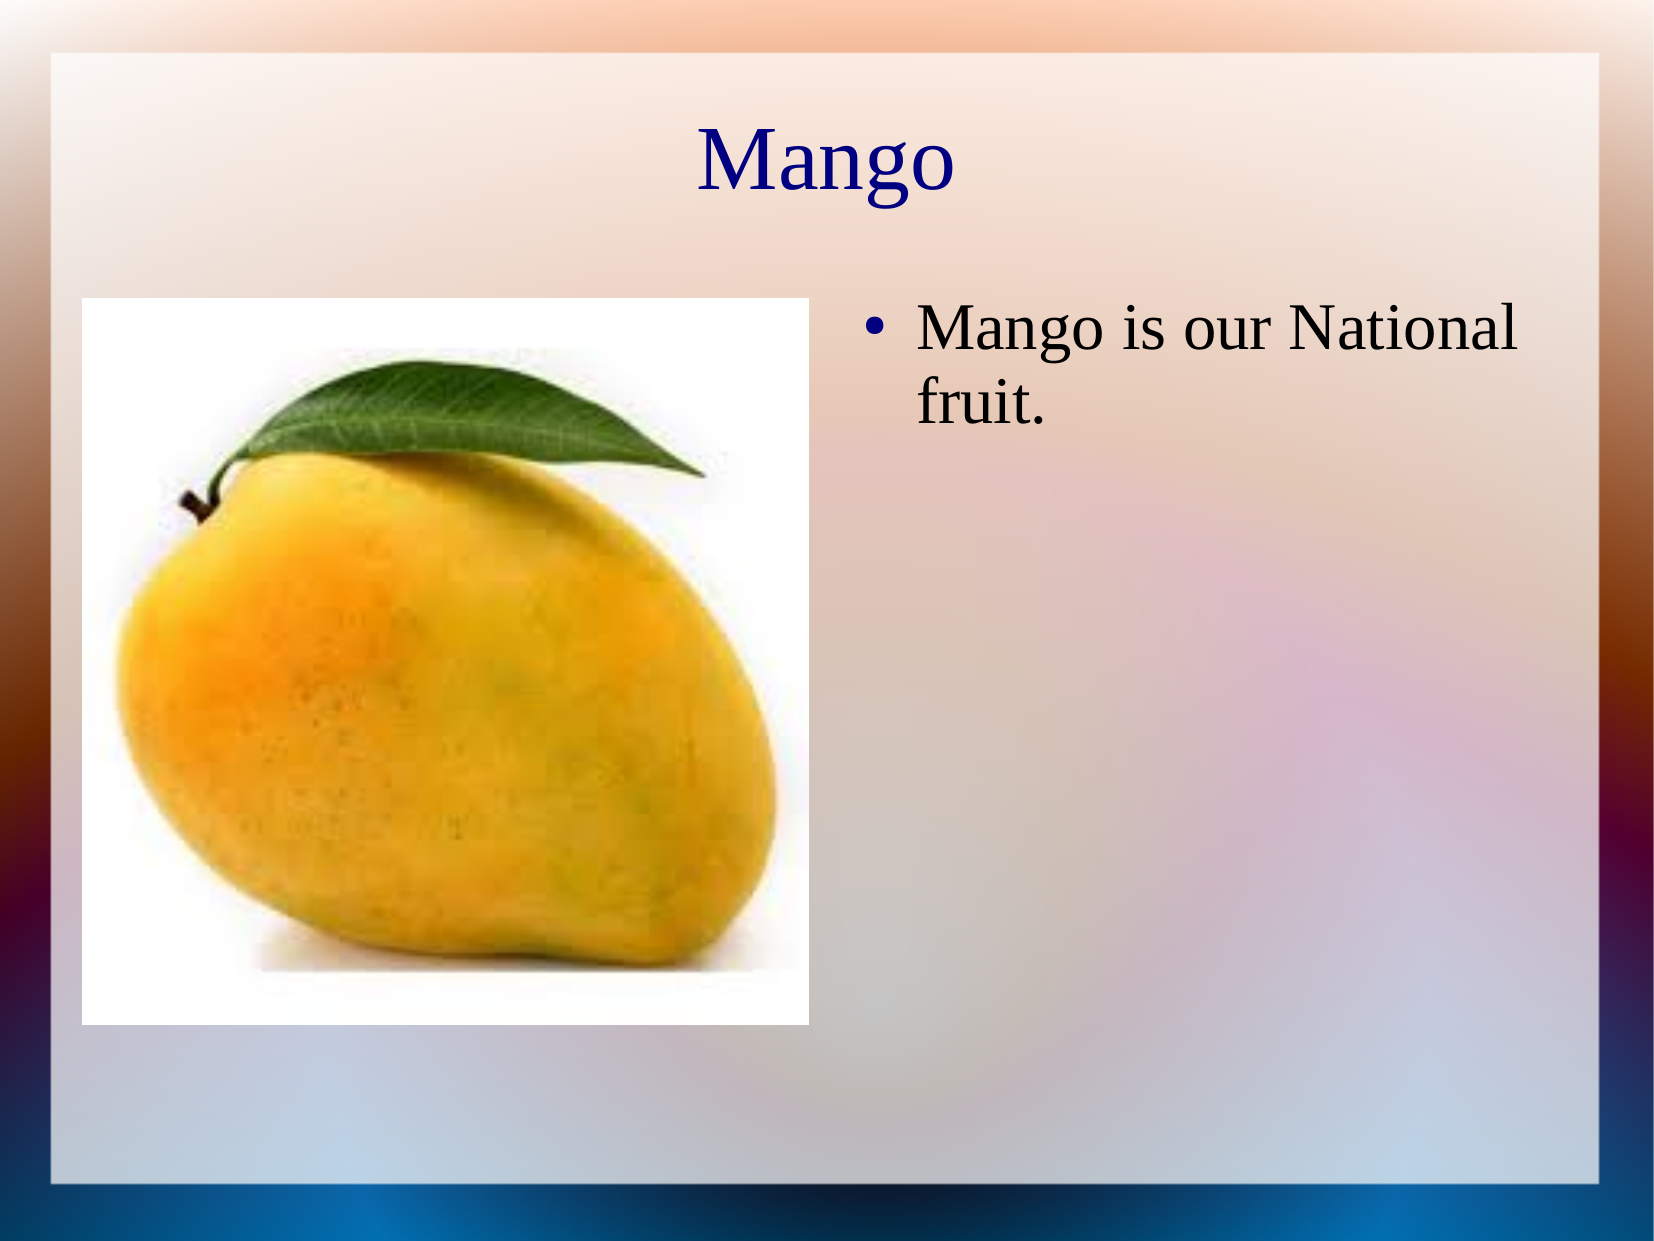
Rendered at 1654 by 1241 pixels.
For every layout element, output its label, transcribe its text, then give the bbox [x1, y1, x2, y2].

picture [0, 0, 1654, 1241]
title Mango [82, 55, 1571, 263]
list Mango is our National fruit. [845, 290, 1572, 1109]
